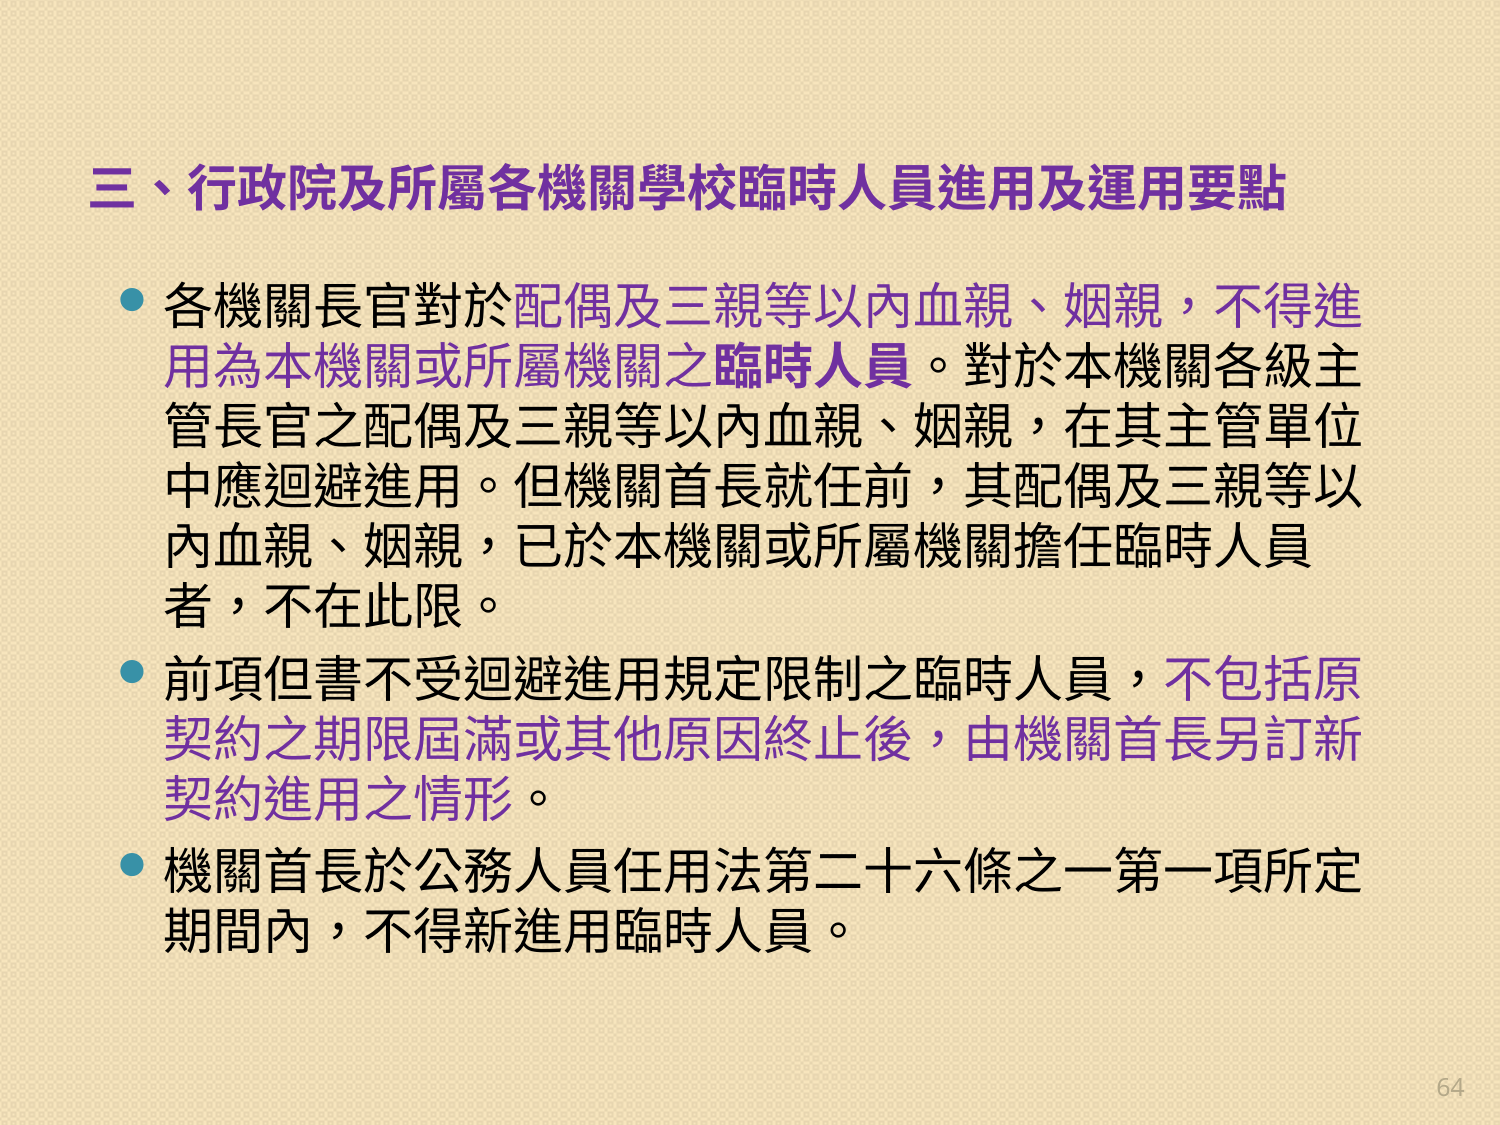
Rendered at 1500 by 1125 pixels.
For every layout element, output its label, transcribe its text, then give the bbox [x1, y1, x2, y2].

list 各機關長官對於配偶及三親等以內血親、姻親，不得進用為本機關或所屬機關之臨時人員。對於本機關各級主管長官之配偶及三親等以內血親、姻親，在其主管單位中應迴避進用。但機關首長就任前，其配偶及三親等以內血親、姻親，已於本機關或所屬機關擔任臨時人員者，不在此限。 前項但書不受迴避進用規定限制之臨時人員，不包括原契約之期限屆滿或其他原因終止後，由機關首長另訂新契約進用之情形。 機關首長於公務人員任用法第二十六條之一第一項所定期間內，不得新進用臨時人員。 [88, 267, 1426, 923]
list 三、行政院及所屬各機關學校臨時人員進用及運用要點 [64, 149, 1402, 264]
picture [0, 0, 1500, 1125]
slide_number <編號> [1413, 1034, 1488, 1113]
